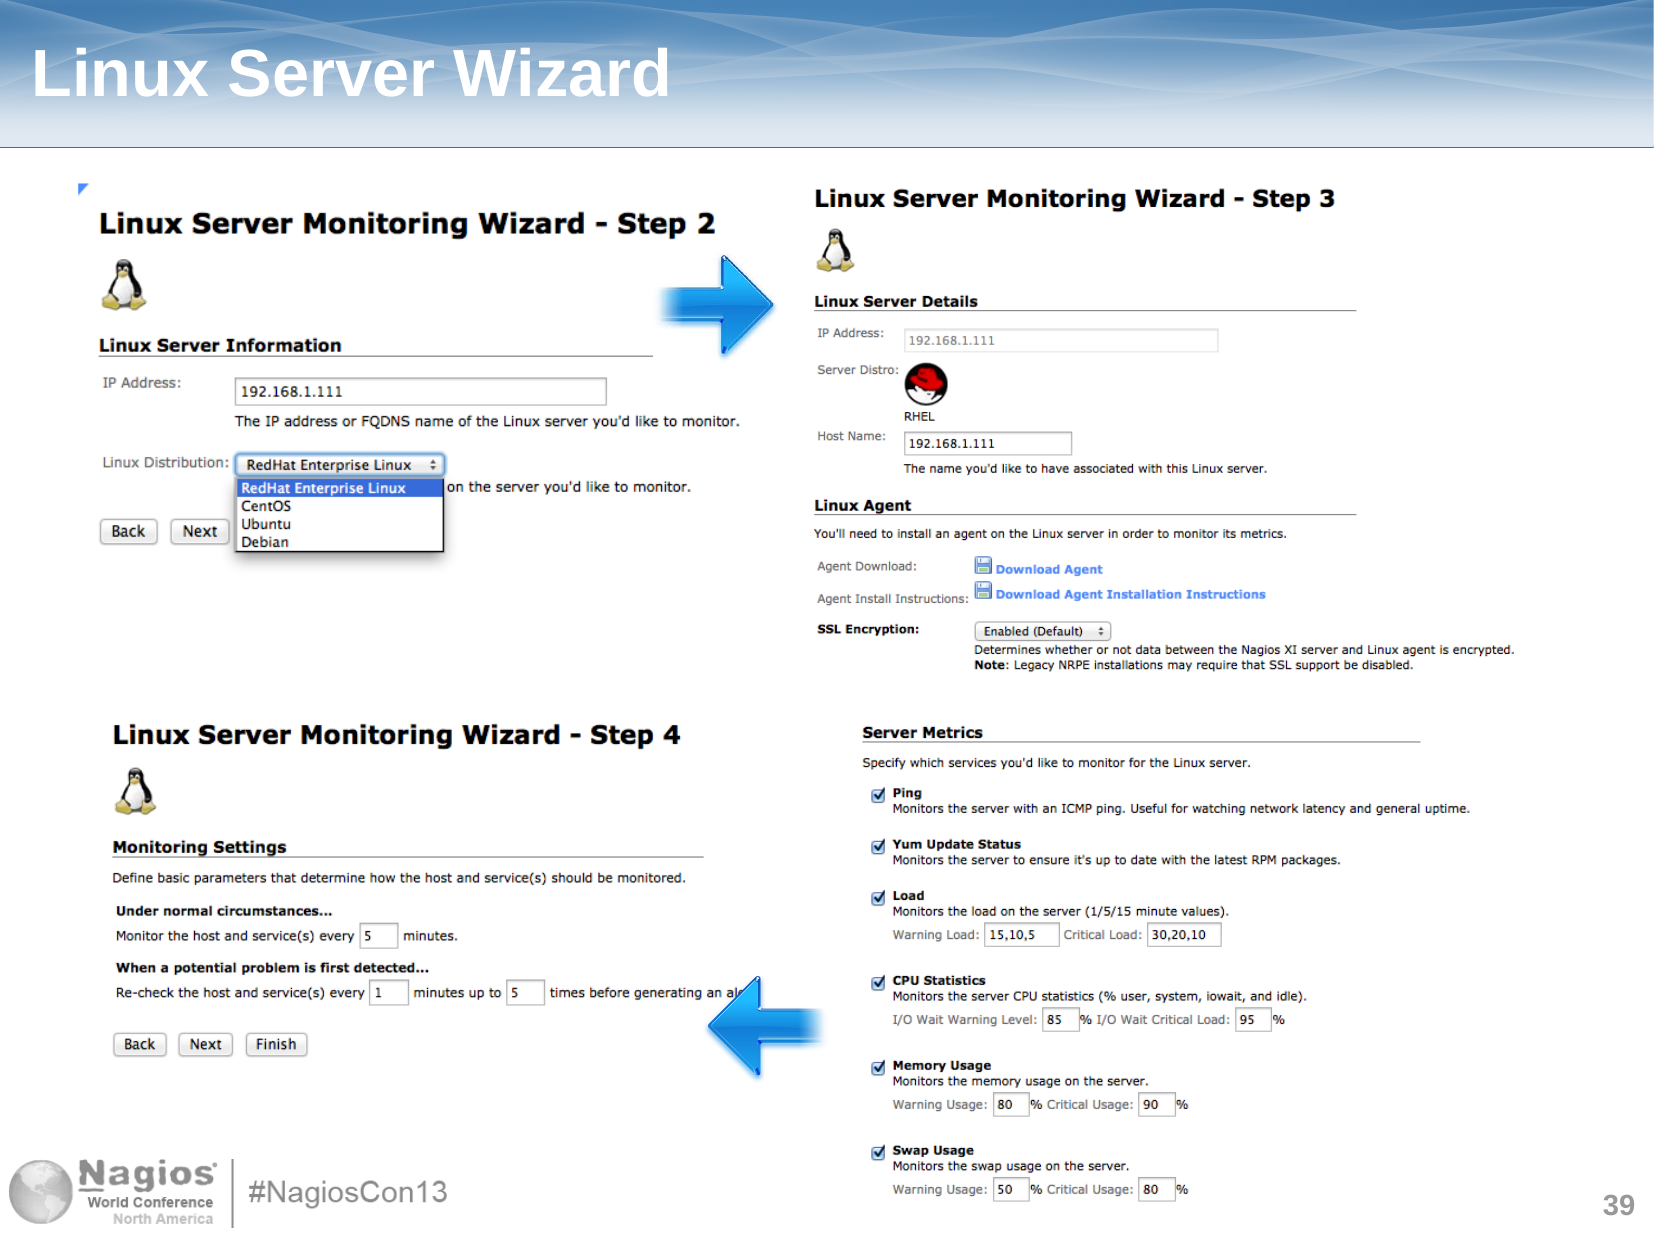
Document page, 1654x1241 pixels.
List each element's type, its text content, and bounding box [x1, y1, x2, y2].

picture [848, 718, 1483, 1224]
picture [0, 0, 1654, 147]
title Linux Server Wizard [31, 36, 1238, 186]
picture [68, 181, 780, 605]
picture [799, 181, 1530, 692]
picture [97, 711, 829, 1092]
picture [9, 1159, 453, 1228]
